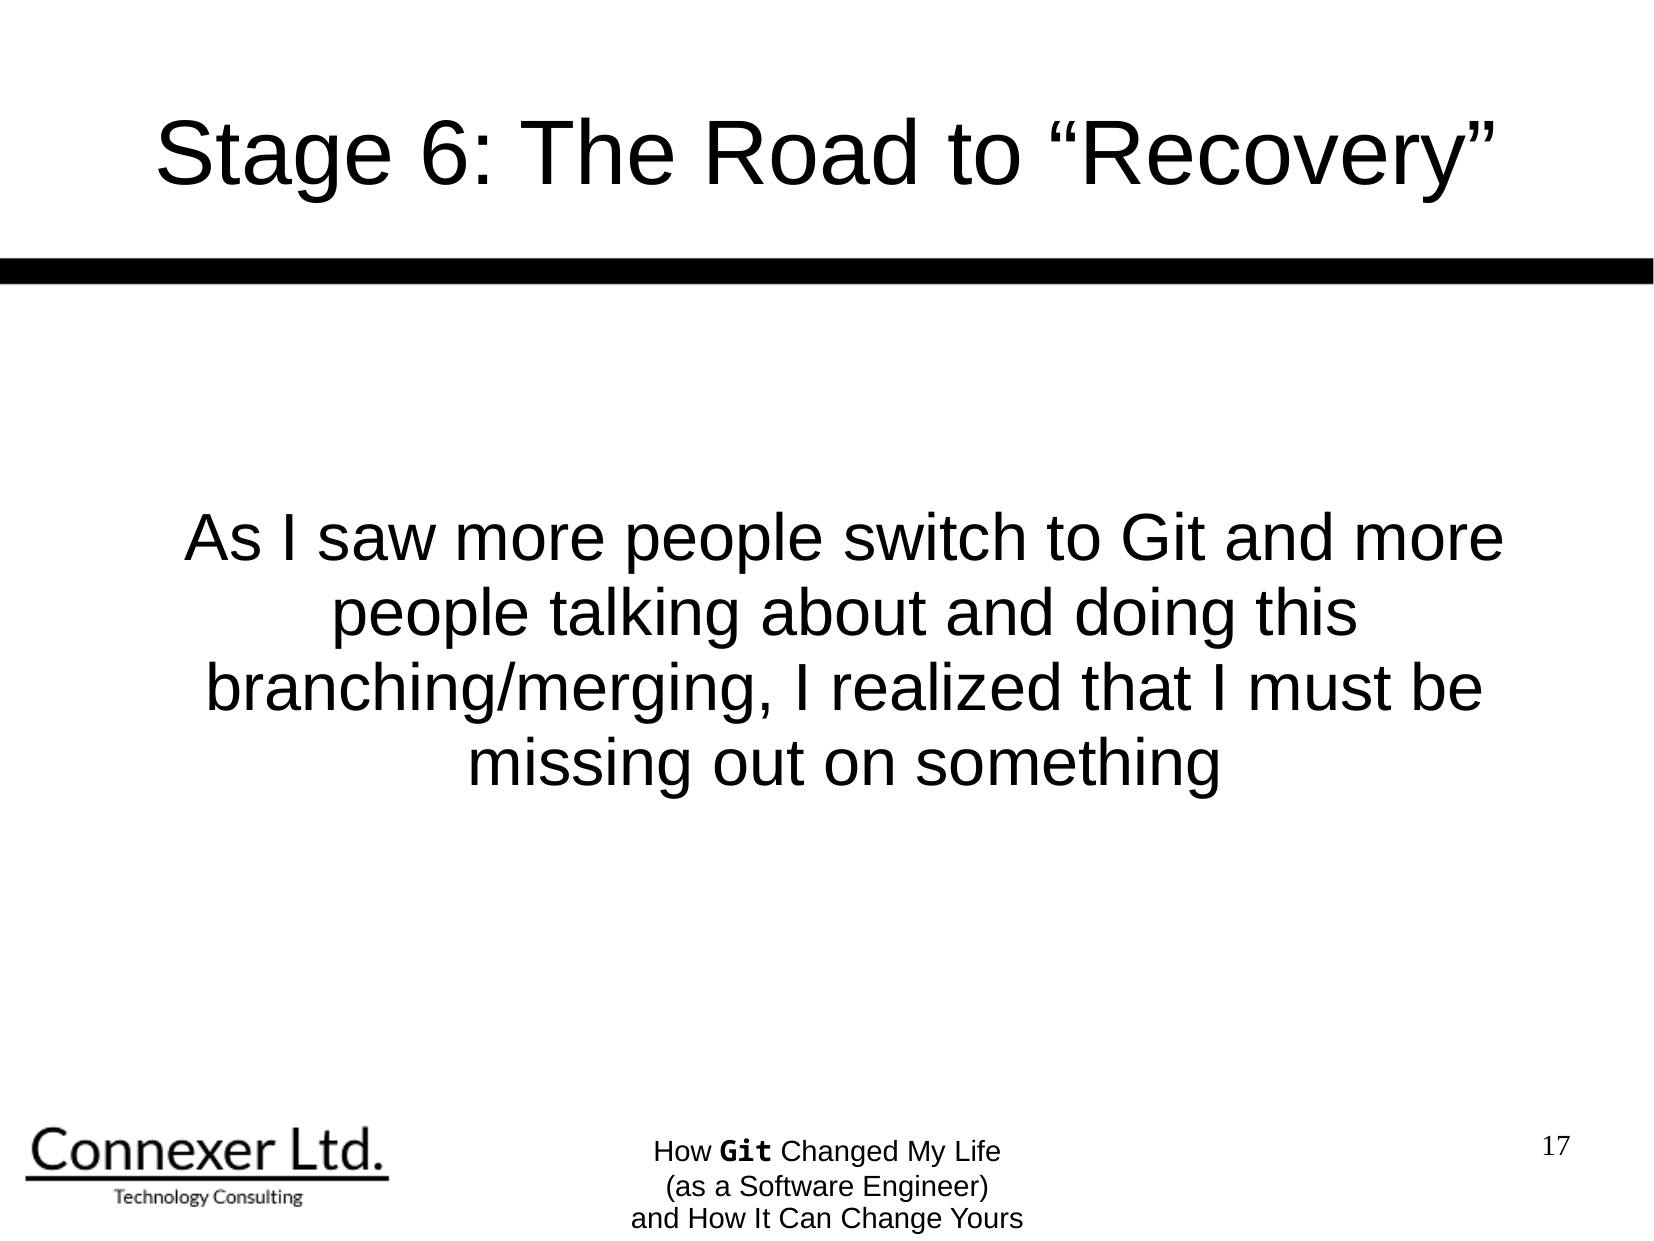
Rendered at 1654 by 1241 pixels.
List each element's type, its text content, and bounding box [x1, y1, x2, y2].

picture [0, 0, 1654, 1241]
list As I saw more people switch to Git and more people talking about and doing this branching/merging, I realized that I must be missing out on something [82, 290, 1538, 1010]
title Stage 6: The Road to “Recovery” [82, 49, 1571, 257]
